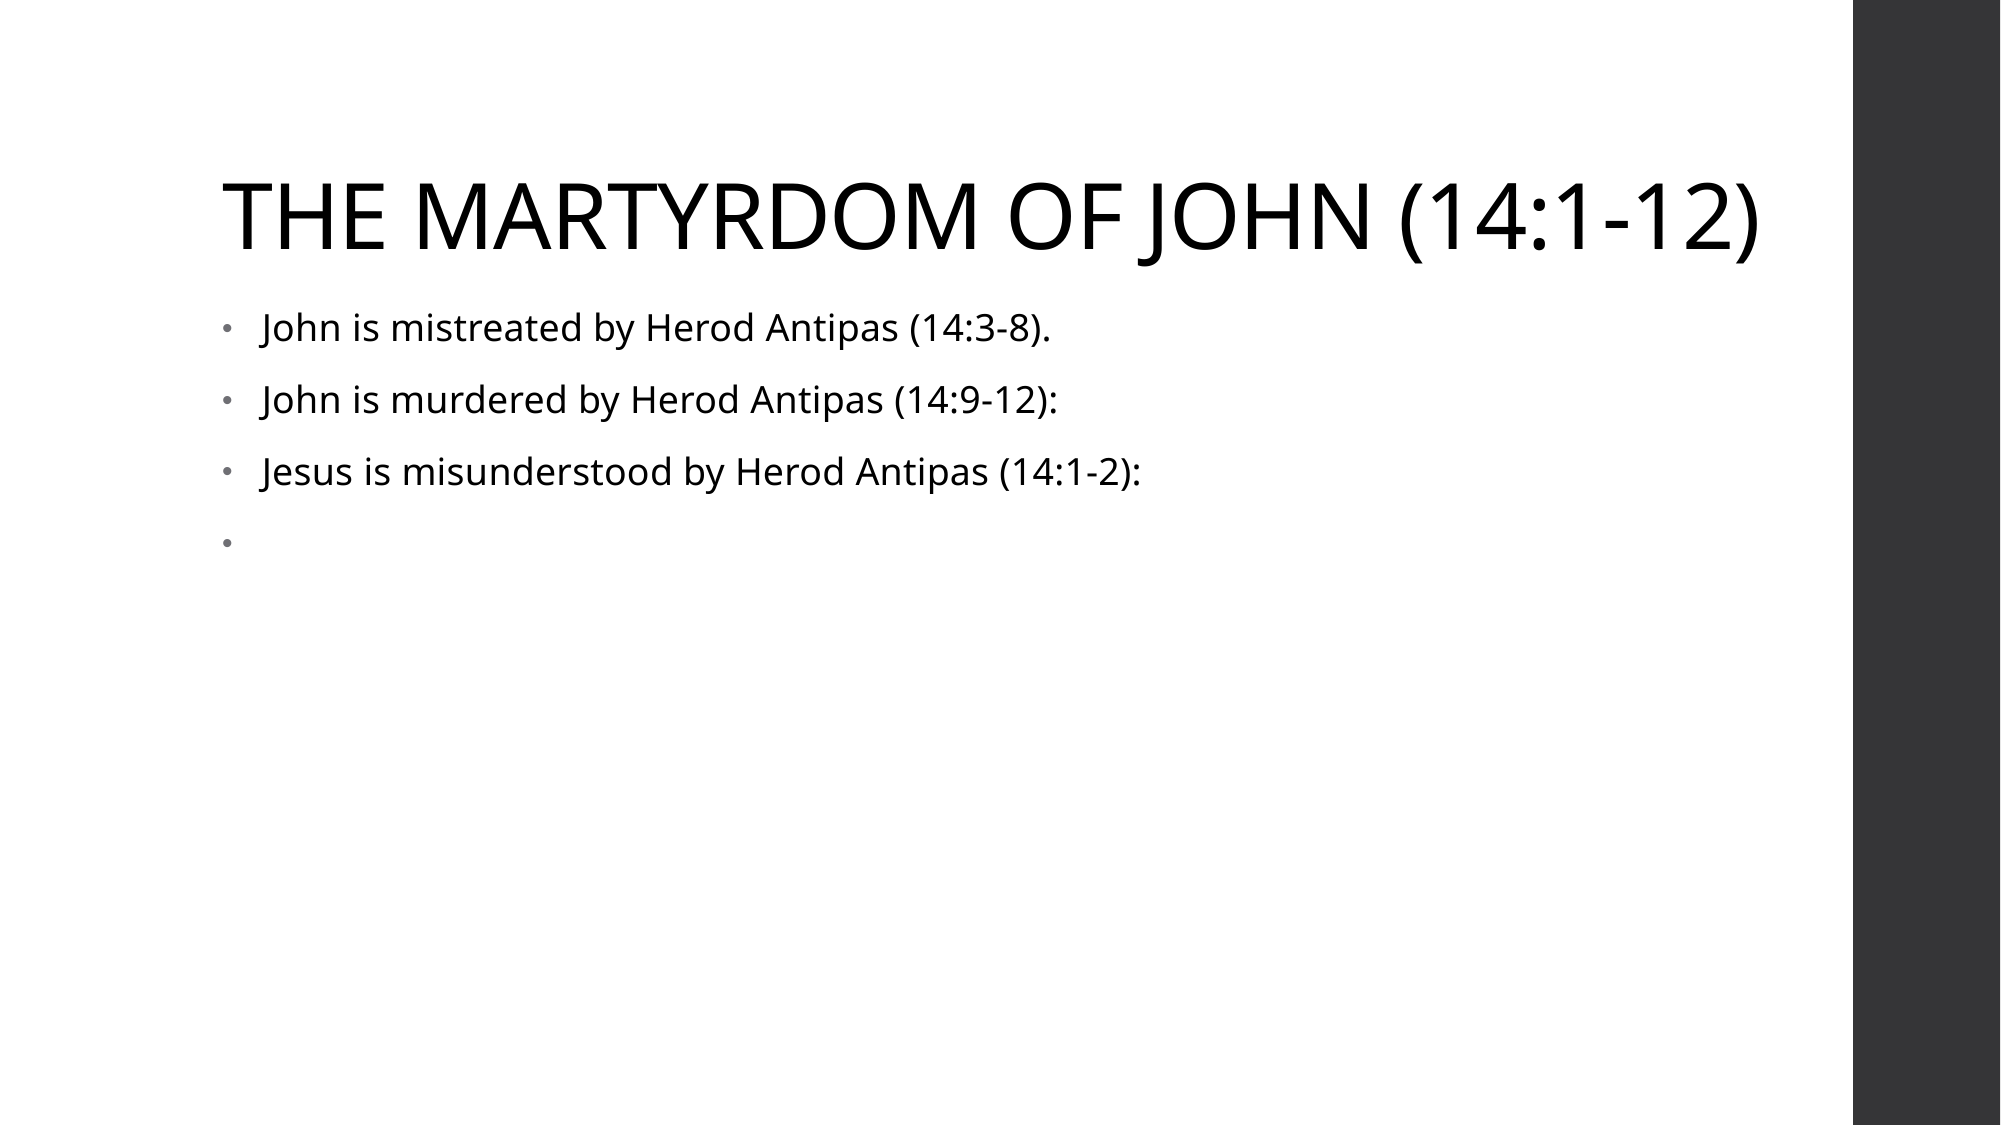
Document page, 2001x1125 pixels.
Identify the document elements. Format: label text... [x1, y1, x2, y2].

list John is mistreated by Herod Antipas (14:3-8). John is murdered by Herod Antipas (14:9-12): Jesus is misunderstood by Herod Antipas (14:1-2): [206, 299, 1617, 1014]
title THE MARTYRDOM OF JOHN (14:1-12) [206, 60, 1797, 278]
